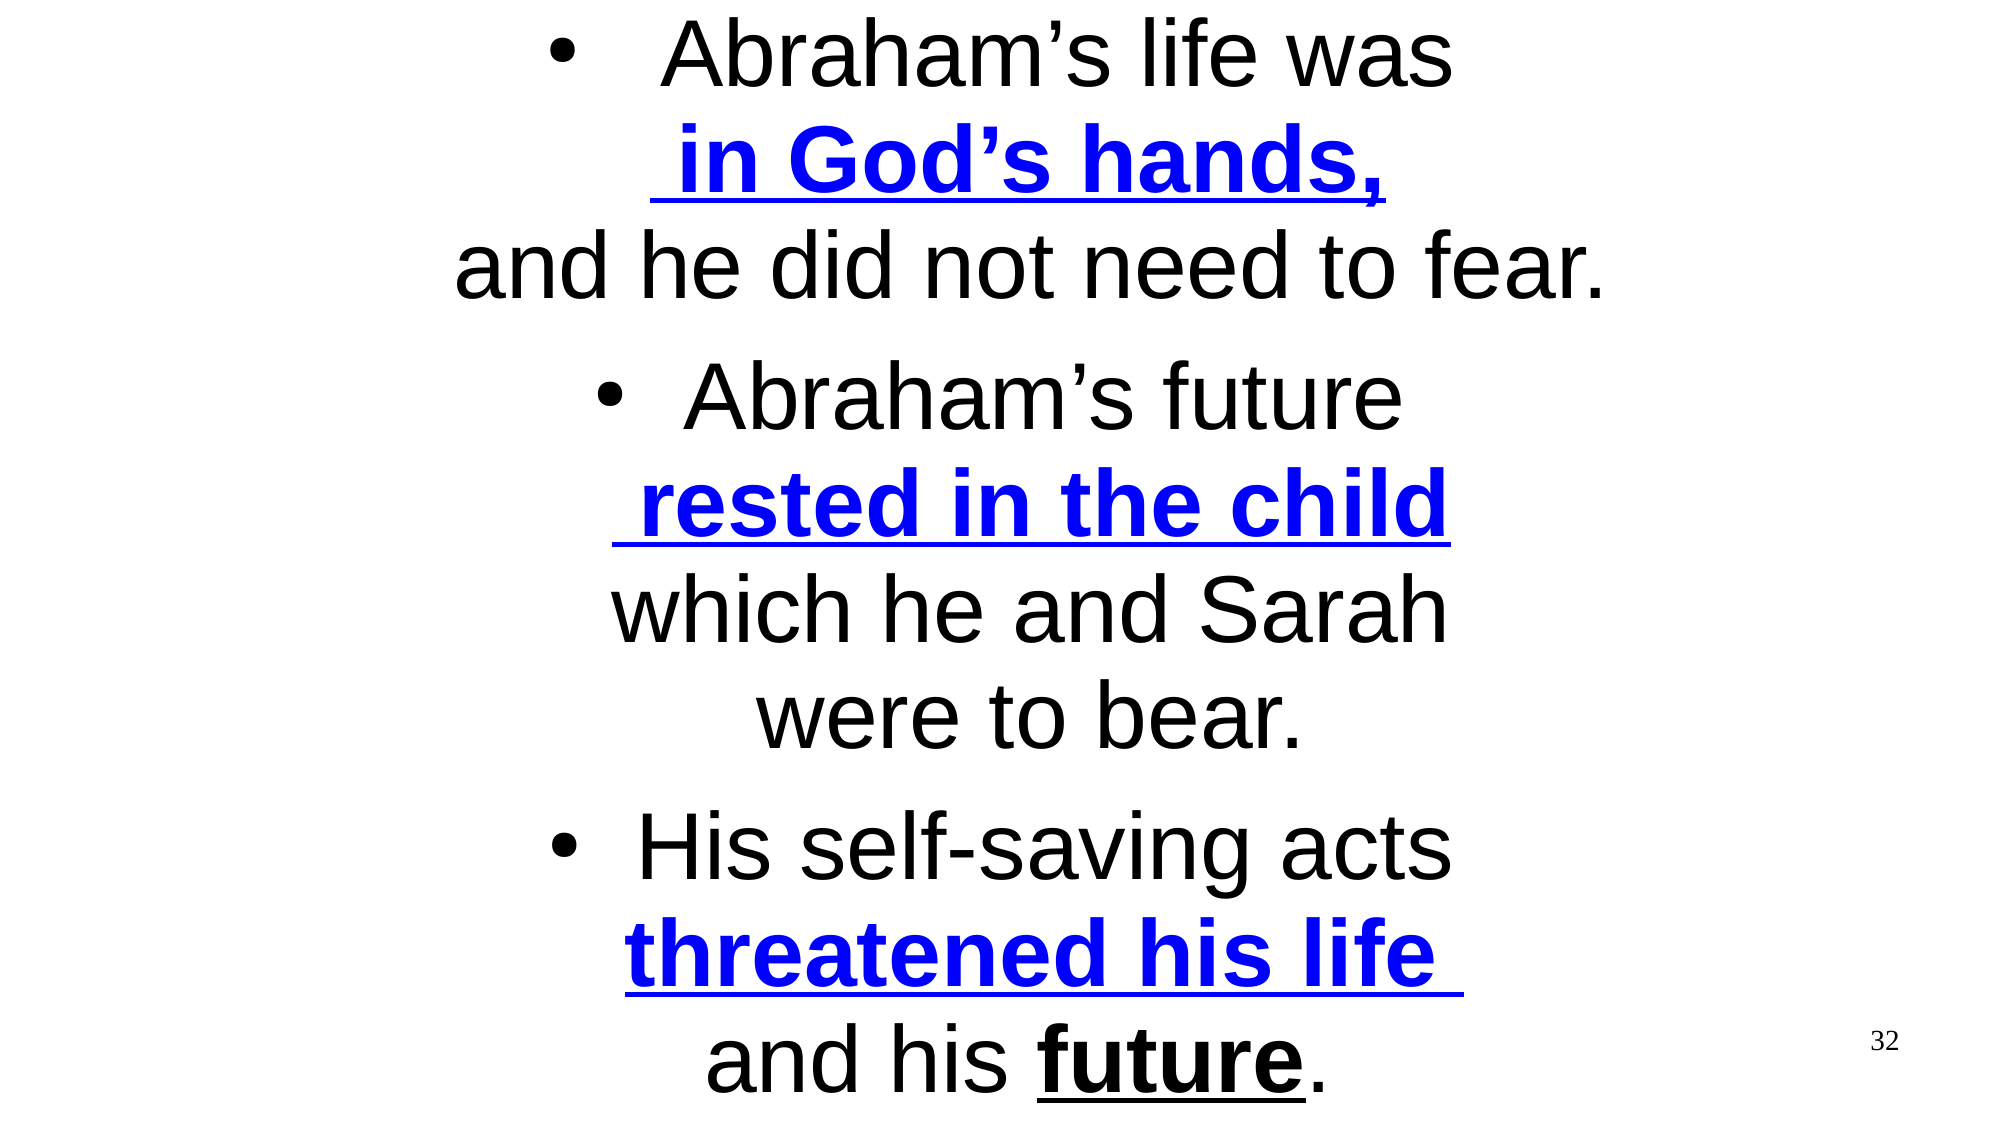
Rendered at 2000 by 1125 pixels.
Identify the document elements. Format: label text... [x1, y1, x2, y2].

list Abraham’s life was in God’s hands, and he did not need to fear. Abraham’s future rested in the child which he and Sarah were to bear. His self-saving acts threatened his life and his future. [0, 0, 1996, 1123]
